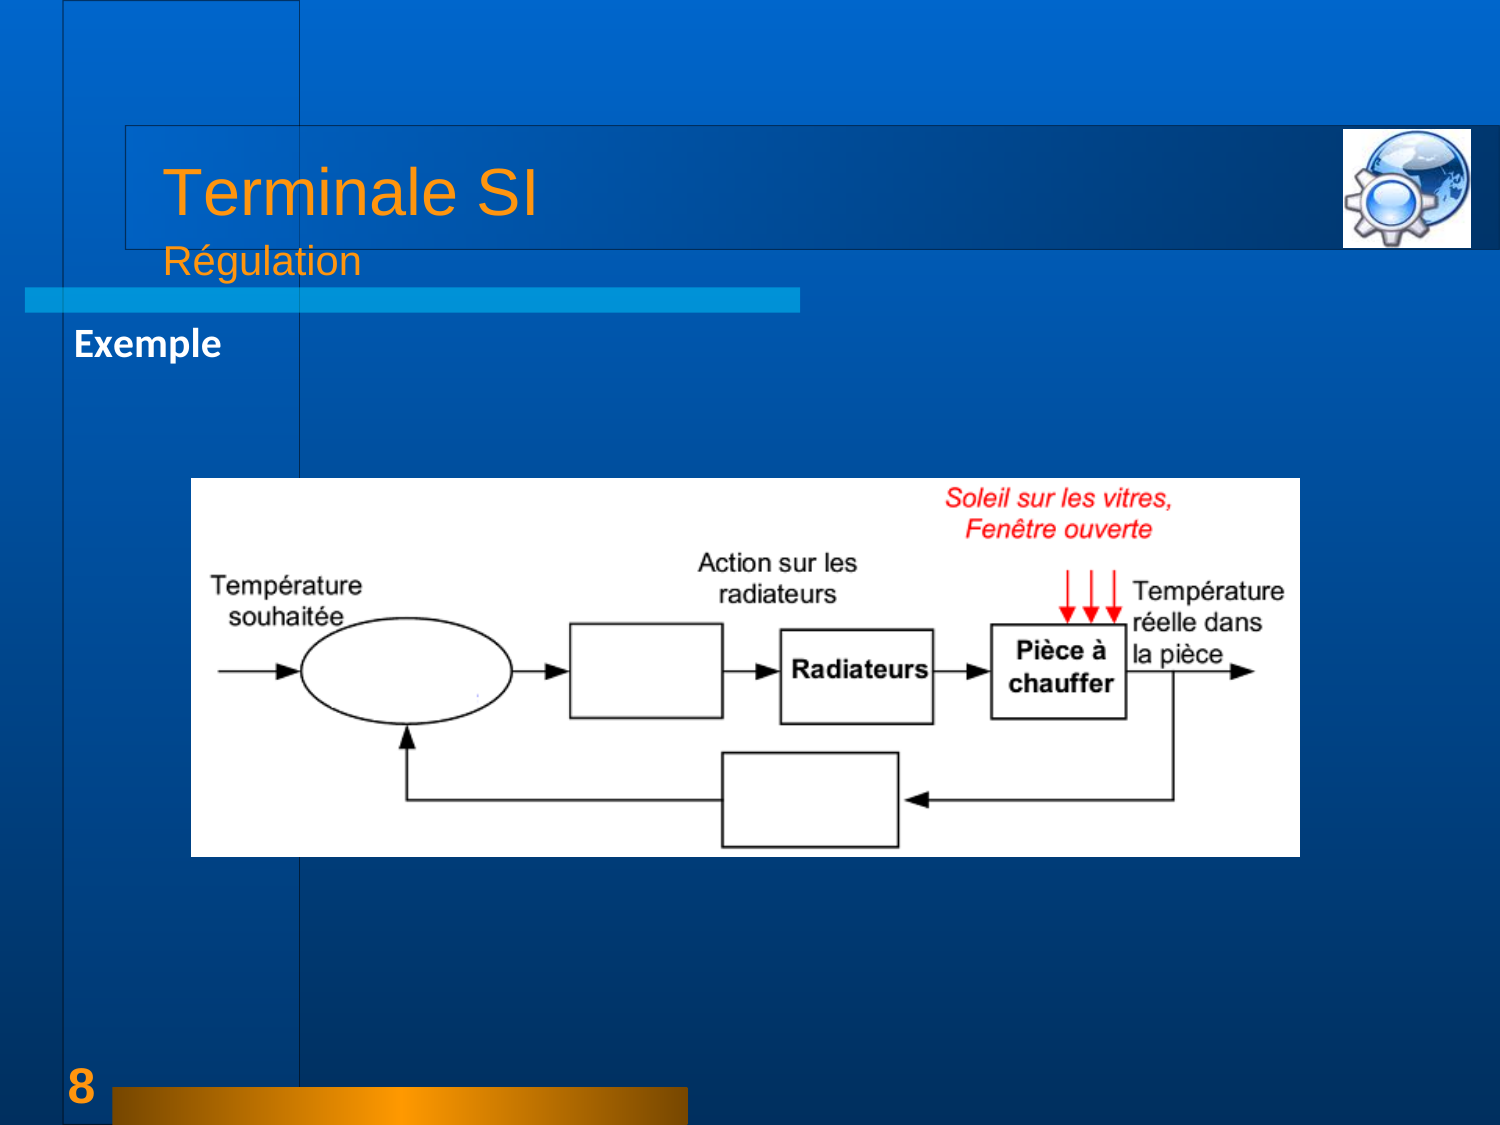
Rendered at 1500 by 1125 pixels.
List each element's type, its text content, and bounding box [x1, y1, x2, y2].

picture [191, 478, 1300, 857]
text_box Exemple [59, 319, 1418, 947]
text_box Comparateur T° [301, 637, 508, 752]
text_box Sonde T° [708, 767, 916, 882]
picture [1343, 129, 1471, 248]
text_box Régulateur [543, 647, 751, 762]
